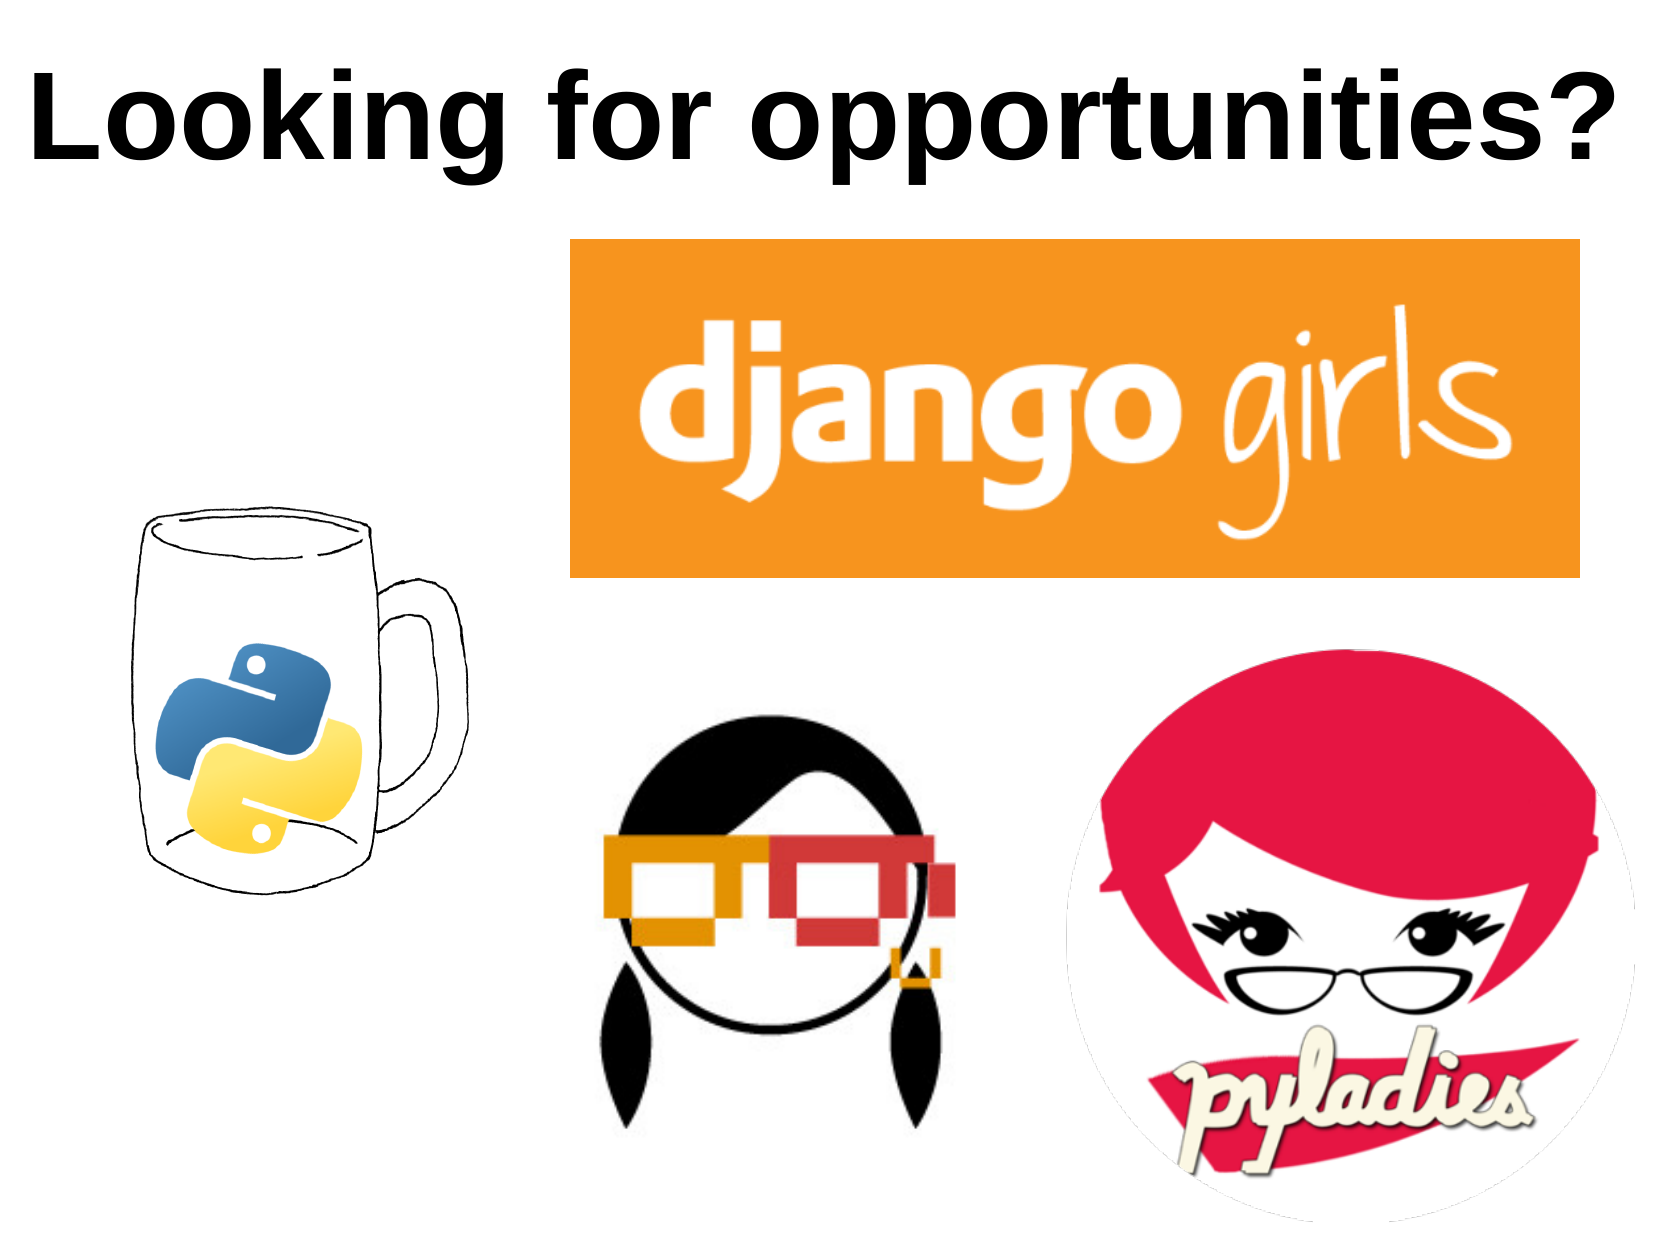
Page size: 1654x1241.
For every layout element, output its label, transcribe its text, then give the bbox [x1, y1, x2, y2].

picture [1065, 647, 1636, 1223]
picture [30, 449, 1046, 1204]
picture [570, 239, 1580, 578]
title Looking for opportunities? [15, 0, 1636, 271]
